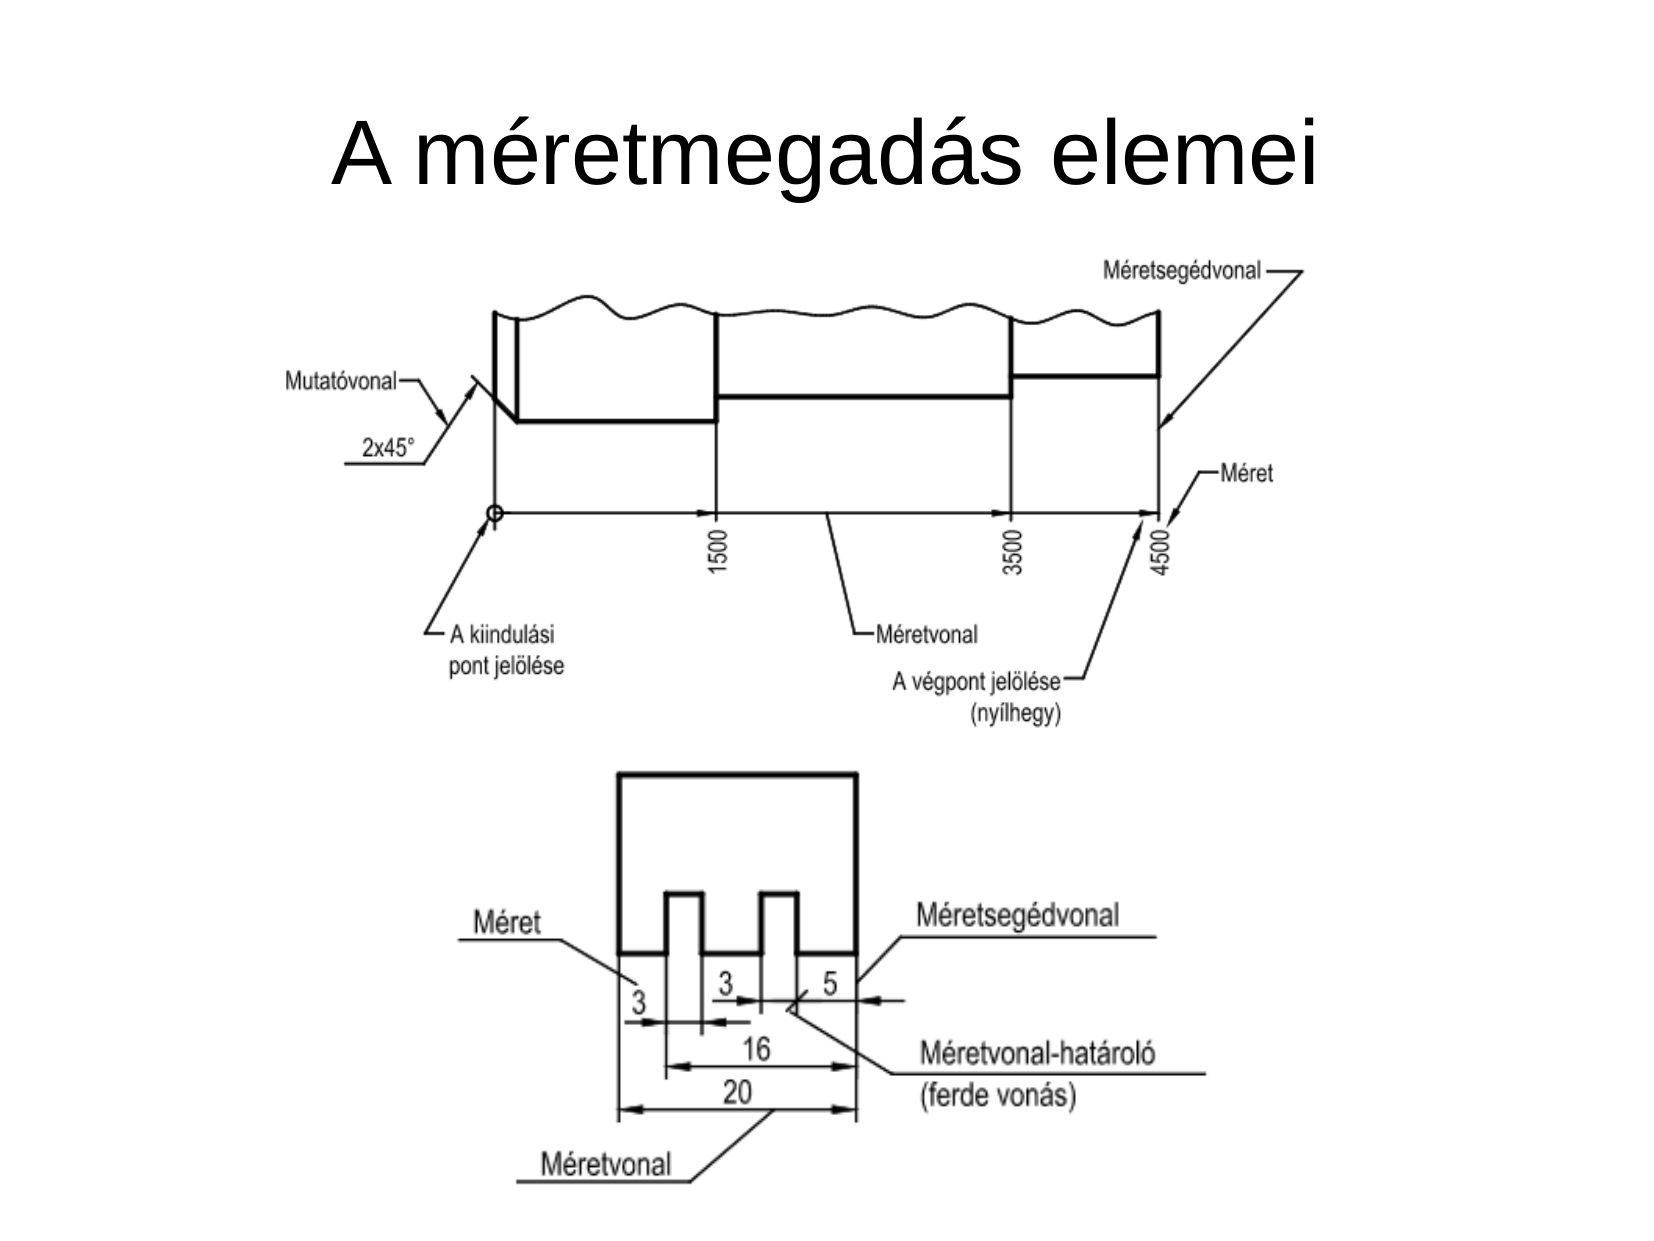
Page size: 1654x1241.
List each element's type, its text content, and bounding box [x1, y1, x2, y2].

picture [271, 242, 1342, 1217]
title A méretmegadás elemei [82, 49, 1571, 257]
